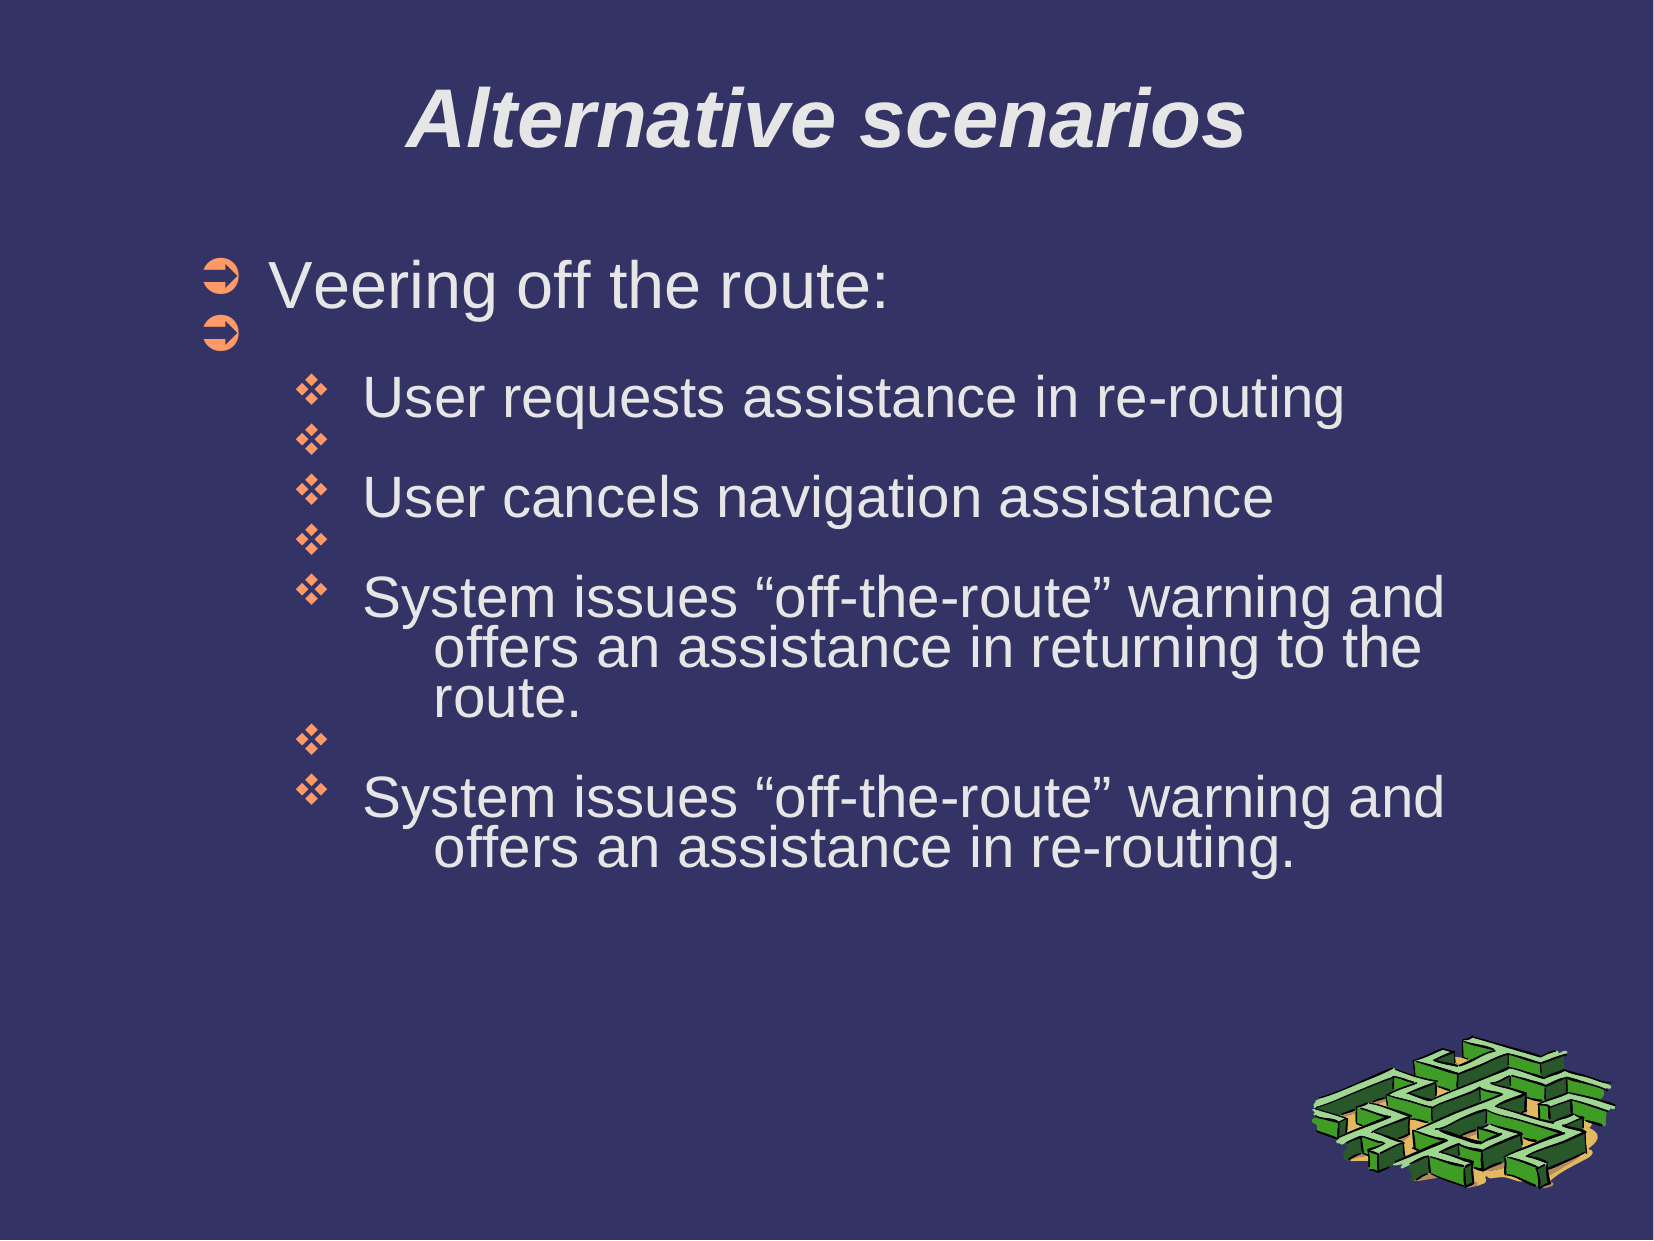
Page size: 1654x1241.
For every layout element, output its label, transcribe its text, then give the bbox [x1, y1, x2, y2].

title Alternative scenarios [121, 19, 1534, 227]
list Veering off the route: User requests assistance in re-routing User cancels navigation assistance System issues “off-the-route” warning and offers an assistance in returning to the route. System issues “off-the-route” warning and offers an assistance in re-routing. [174, 262, 1566, 871]
